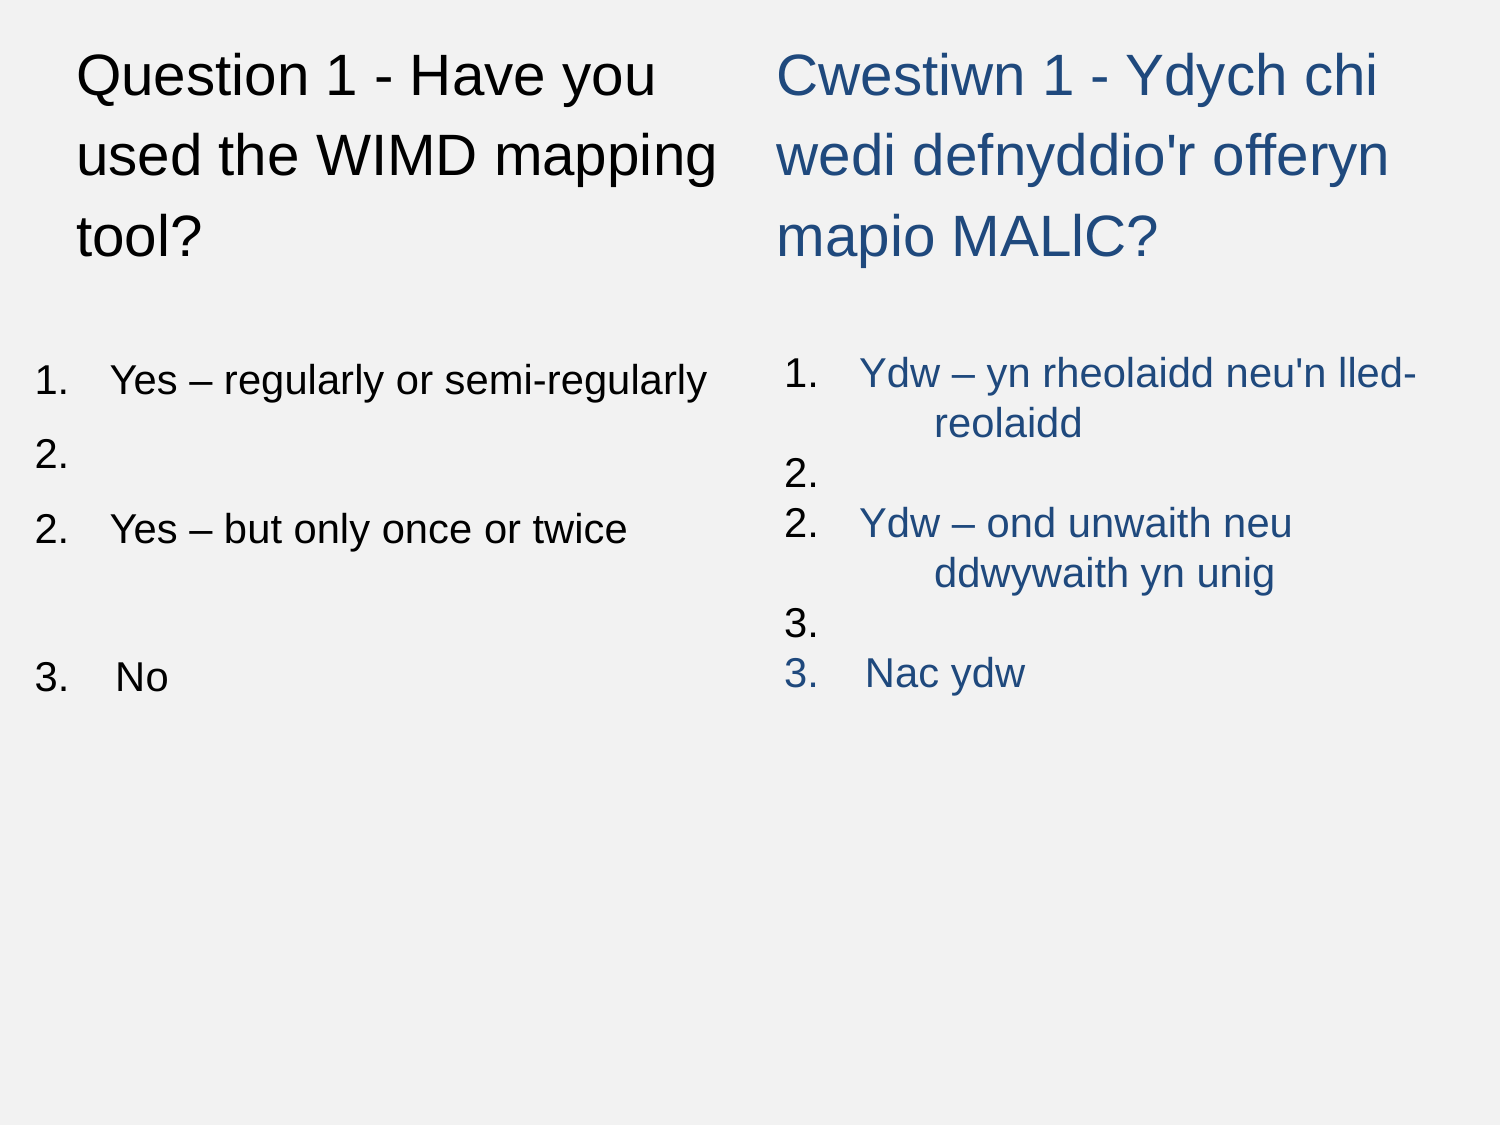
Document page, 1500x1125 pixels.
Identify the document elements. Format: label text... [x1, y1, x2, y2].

text_box Cwestiwn 1 - Ydych chi wedi defnyddio'r offeryn mapio MALlC? [753, 19, 1415, 275]
text_box Question 1 - Have you used the WIMD mapping tool? [41, 19, 753, 275]
text_box Yes – regularly or semi-regularly Yes – but only once or twice 3. No [19, 338, 729, 706]
text_box Ydw – yn rheolaidd neu'n lled-reolaidd Ydw – ond unwaith neu ddwywaith yn unig 3. Nac ydw [769, 338, 1478, 758]
